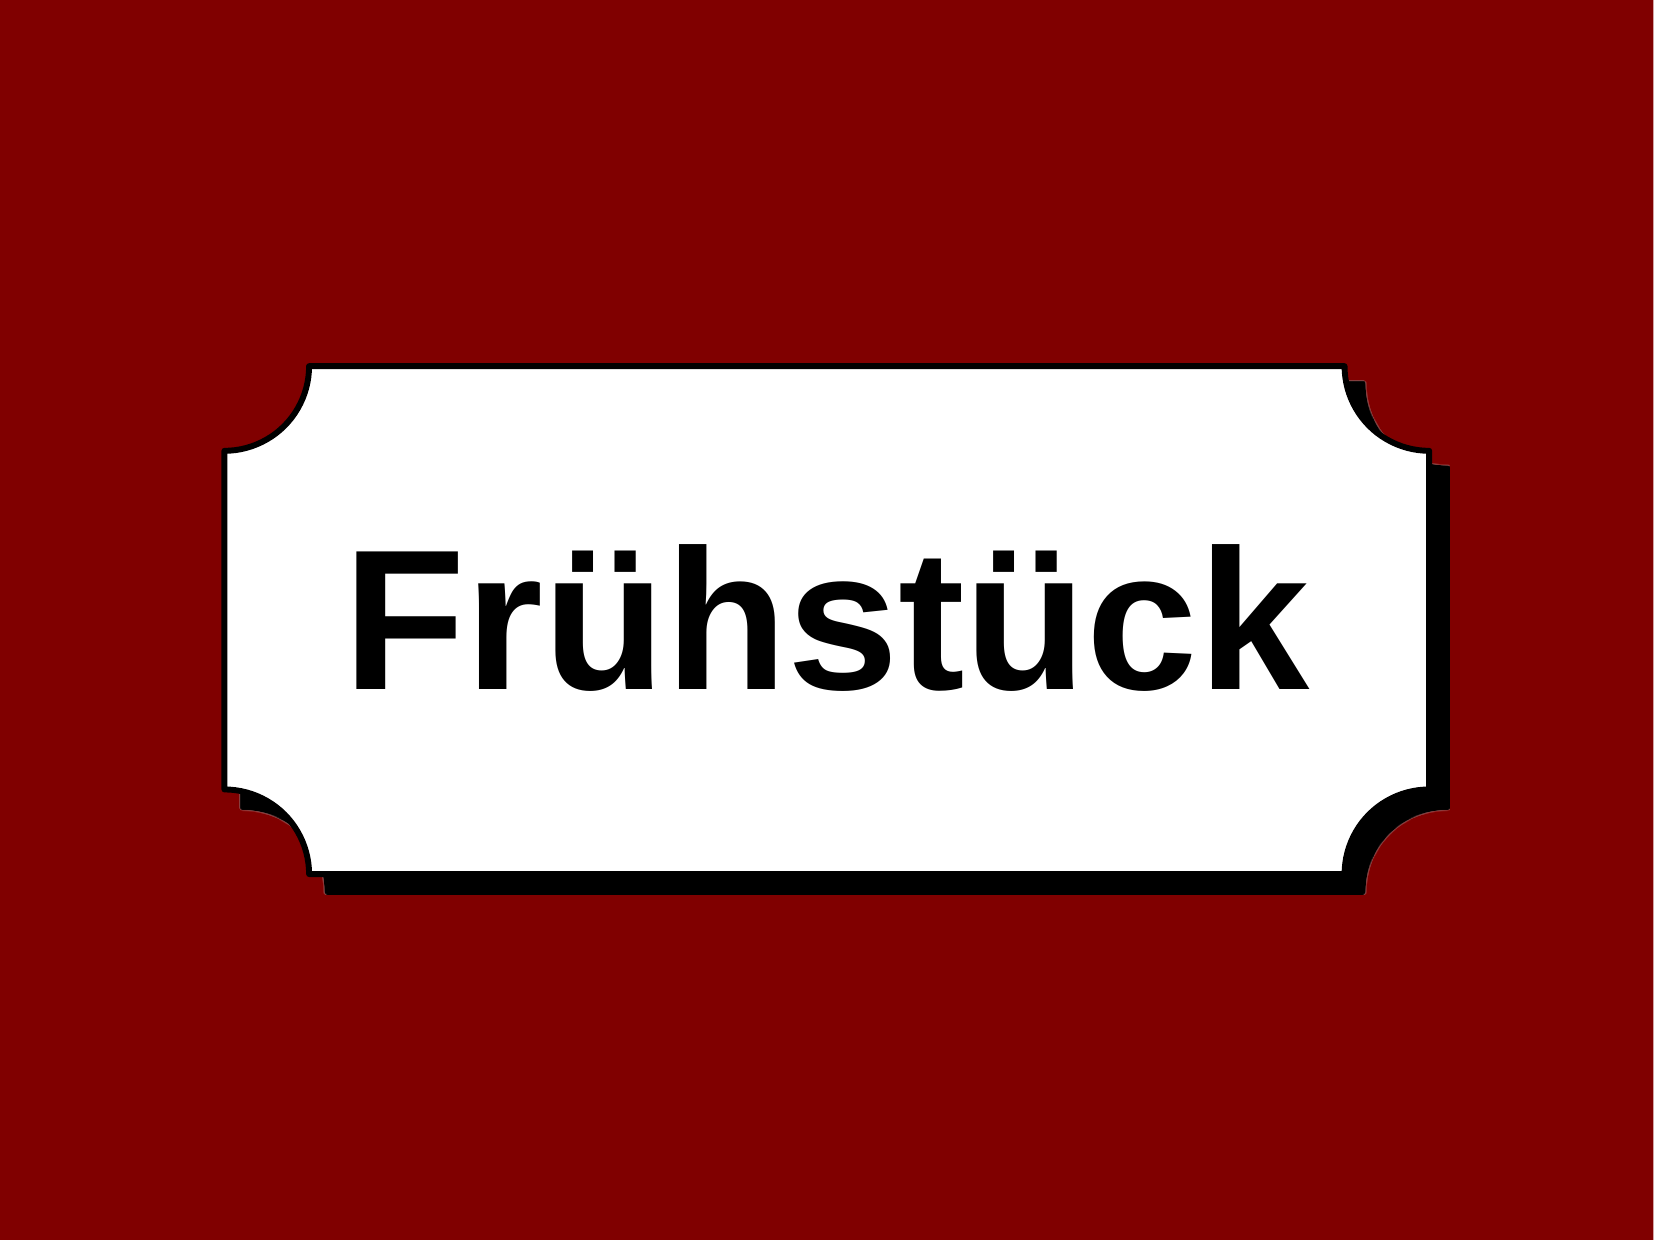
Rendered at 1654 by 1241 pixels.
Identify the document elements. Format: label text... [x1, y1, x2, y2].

text_box Frühstück [224, 366, 1430, 875]
